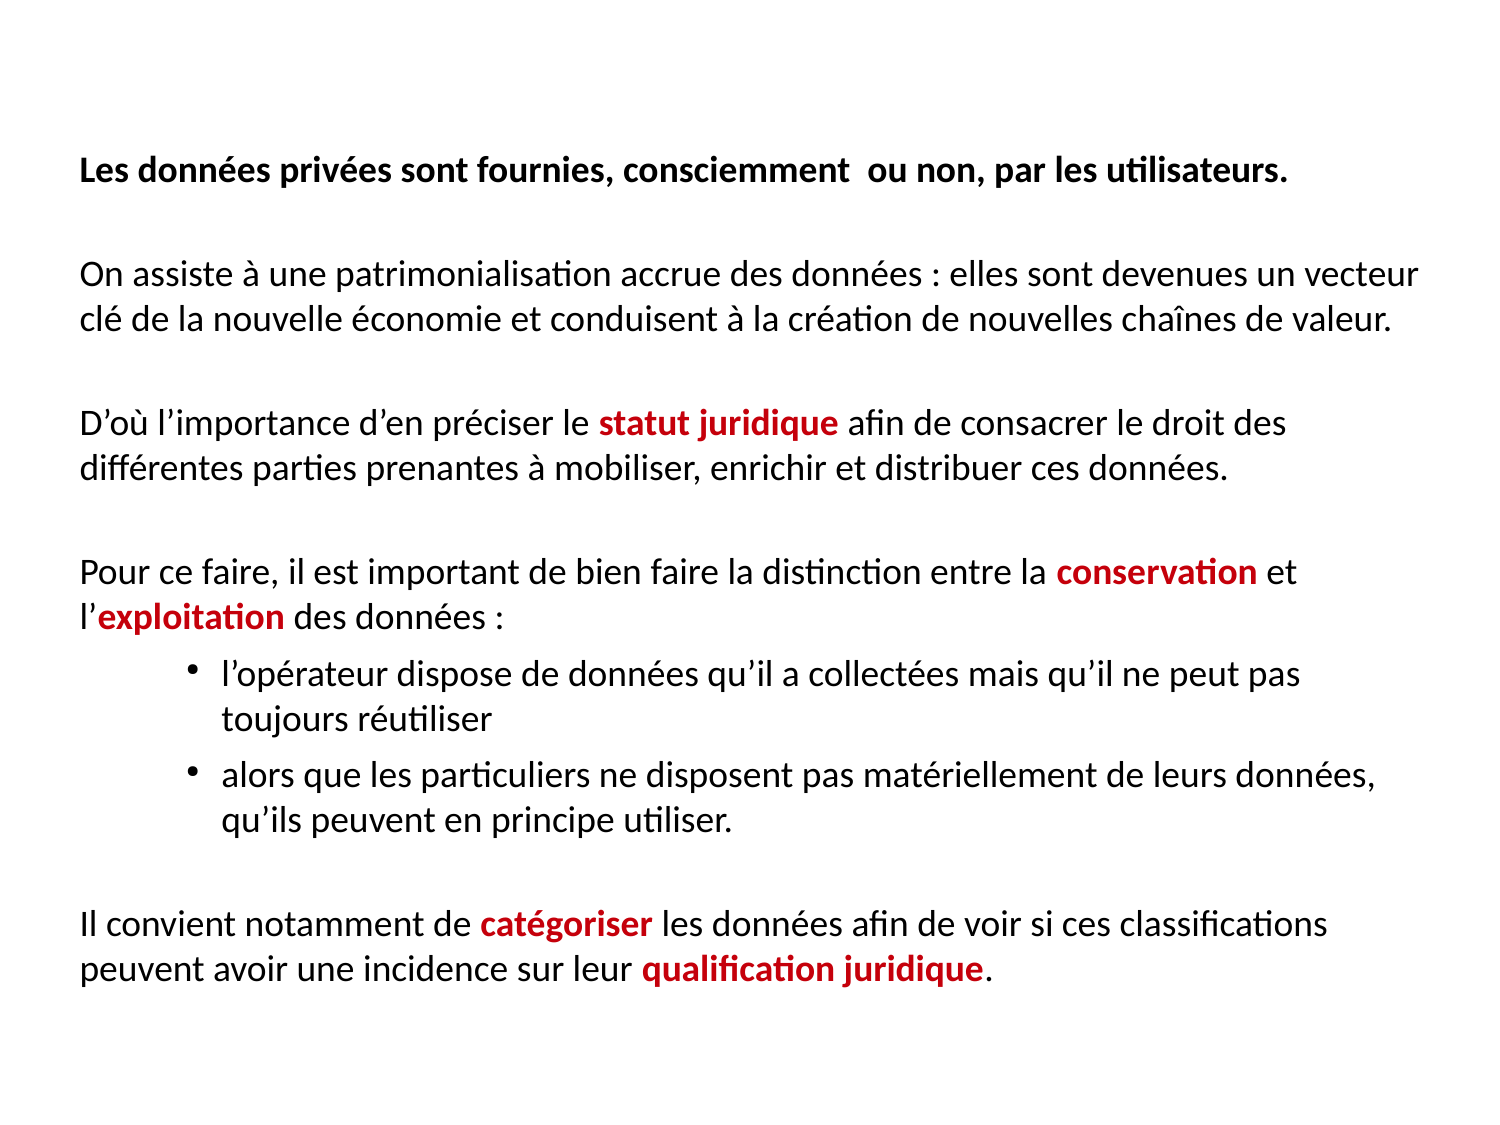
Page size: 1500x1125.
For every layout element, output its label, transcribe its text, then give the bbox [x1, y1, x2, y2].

text_box Les données privées sont fournies, consciemment ou non, par les utilisateurs. On assiste à une patrimonialisation accrue des données : elles sont devenues un vecteur clé de la nouvelle économie et conduisent à la création de nouvelles chaînes de valeur. D’où l’importance d’en préciser le statut juridique afin de consacrer le droit des différentes parties prenantes à mobiliser, enrichir et distribuer ces données. Pour ce faire, il est important de bien faire la distinction entre la conservation et l’exploitation des données : l’opérateur dispose de données qu’il a collectées mais qu’il ne peut pas toujours réutiliser alors que les particuliers ne disposent pas matériellement de leurs données, qu’ils peuvent en principe utiliser. Il convient notamment de catégoriser les données afin de voir si ces classifications peuvent avoir une incidence sur leur qualification juridique. [64, 137, 1447, 1101]
